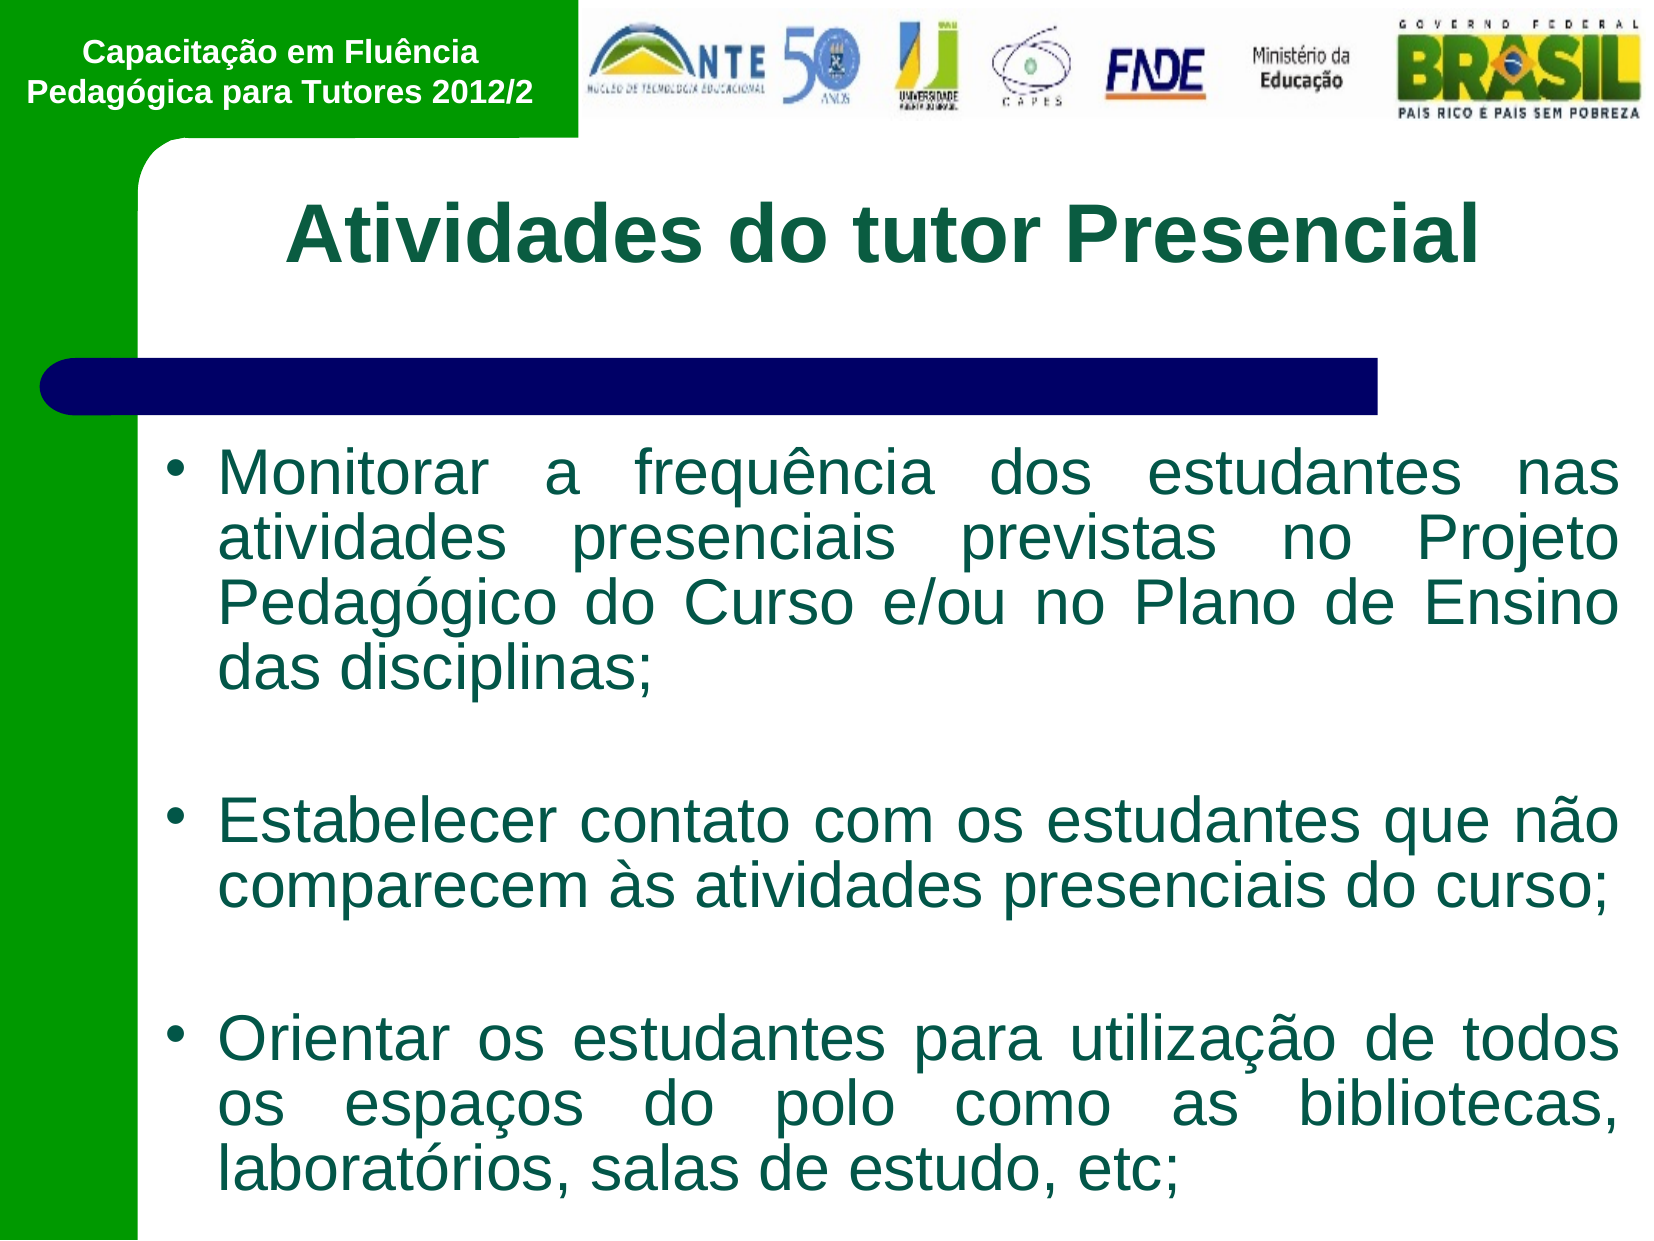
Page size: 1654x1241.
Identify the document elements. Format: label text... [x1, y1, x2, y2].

title Atividades do tutor Presencial [177, 184, 1612, 354]
list Monitorar a frequência dos estudantes nas atividades presenciais previstas no Projeto Pedagógico do Curso e/ou no Plano de Ensino das disciplinas; Estabelecer contato com os estudantes que não comparecem às atividades presenciais do curso; Orientar os estudantes para utilização de todos os espaços do polo como as bibliotecas, laboratórios, salas de estudo, etc; [147, 354, 1621, 1241]
picture [582, 8, 1646, 121]
